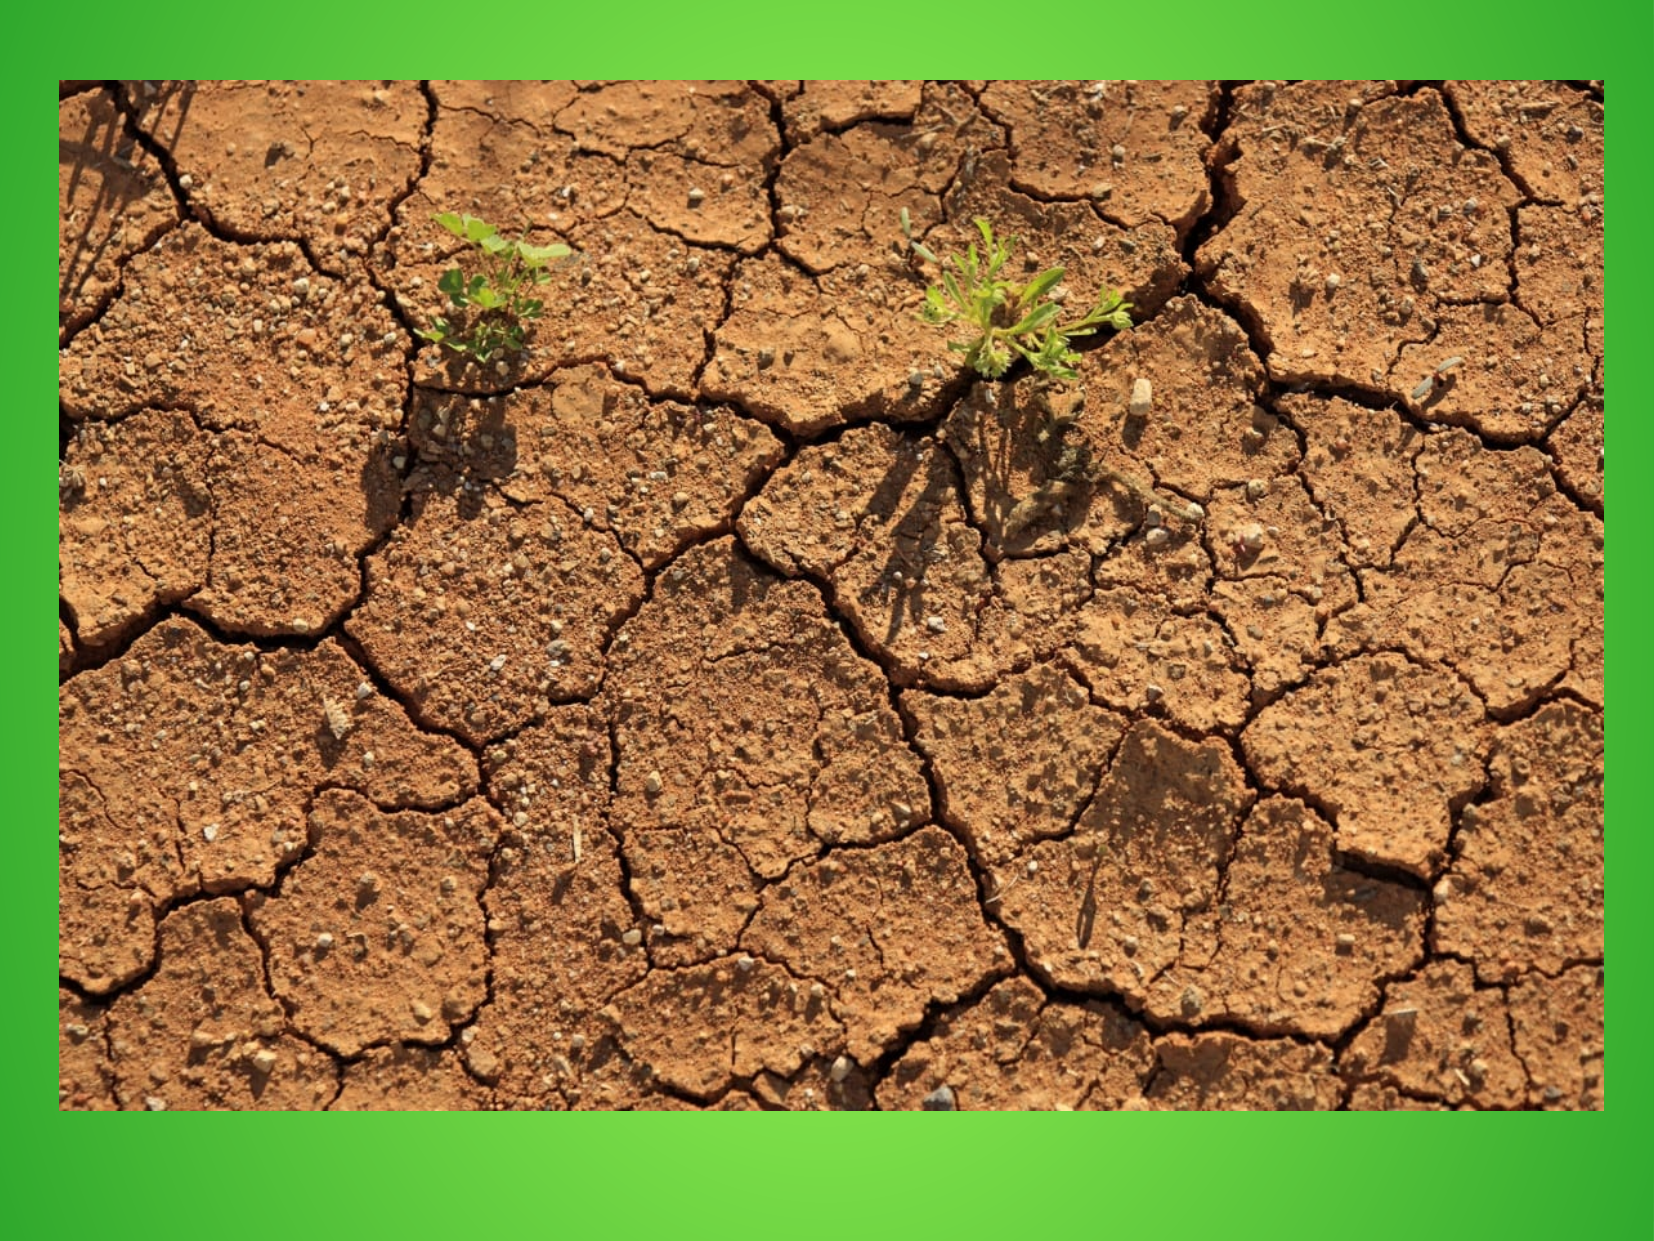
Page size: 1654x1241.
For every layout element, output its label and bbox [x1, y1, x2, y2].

picture [59, 80, 1604, 1111]
